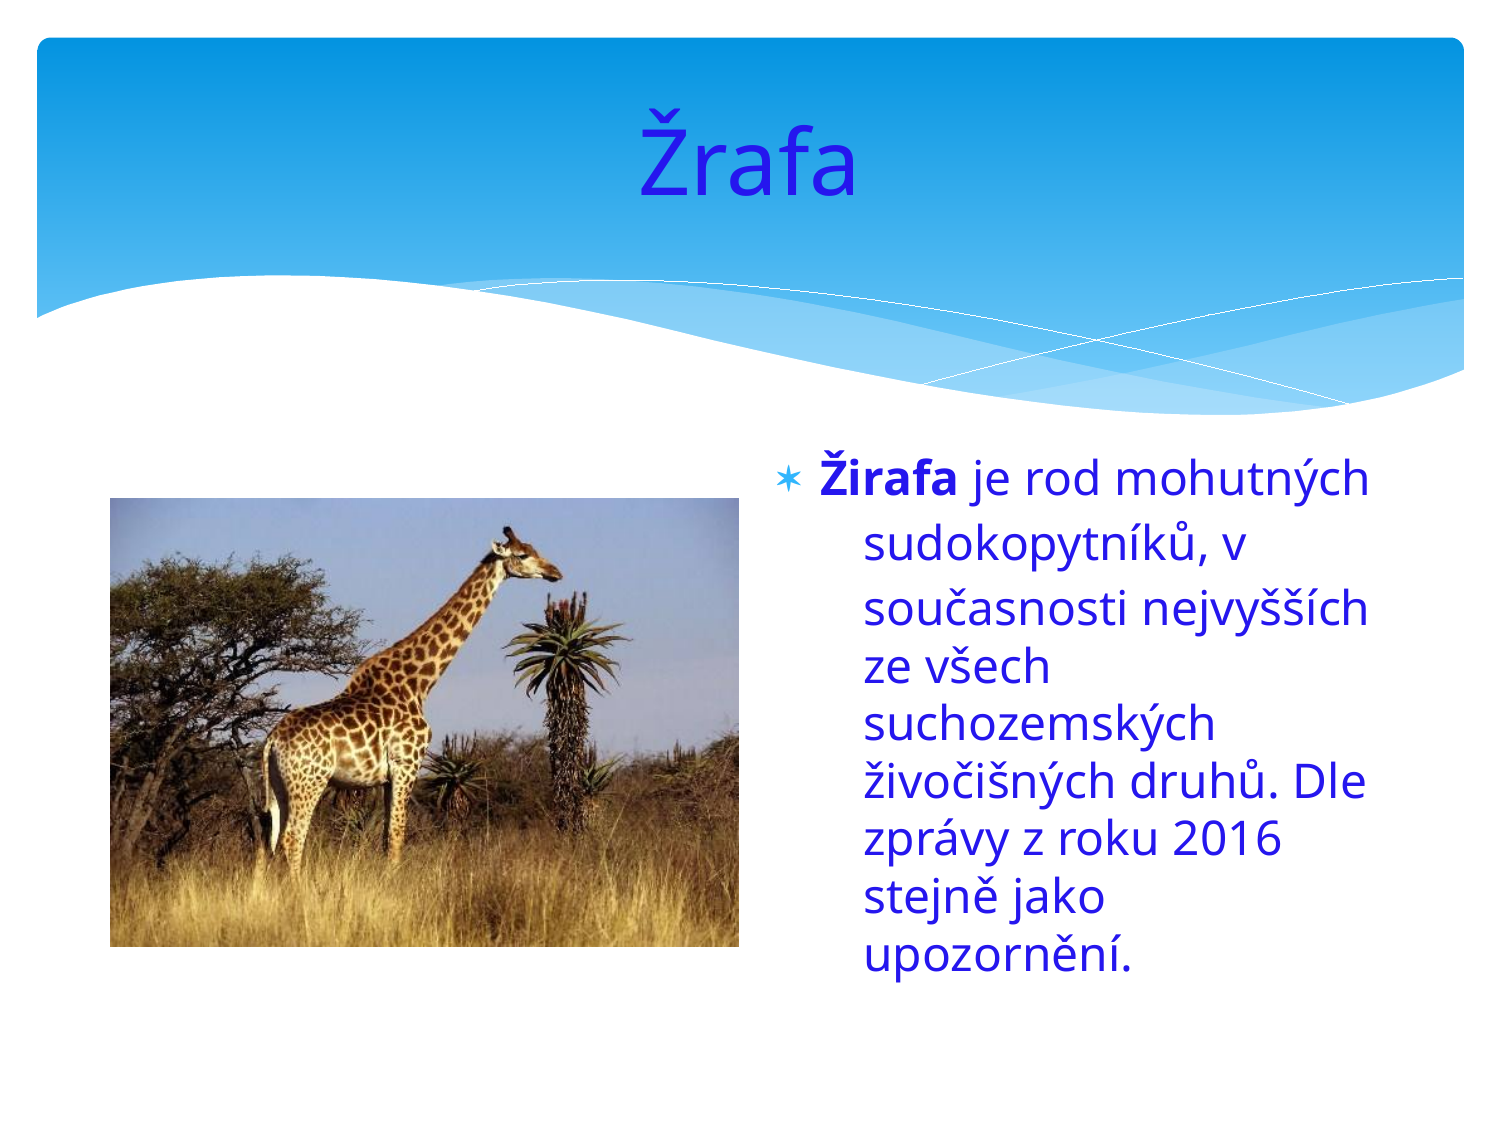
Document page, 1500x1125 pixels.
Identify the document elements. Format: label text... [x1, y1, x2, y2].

list Žirafa je rod mohutných sudokopytníků, v současnosti nejvyšších ze všech suchozemských živočišných druhů. Dle zprávy z roku 2016 stejně jako upozornění. [761, 439, 1389, 1006]
title Žrafa [75, 55, 1426, 262]
picture [110, 498, 739, 947]
